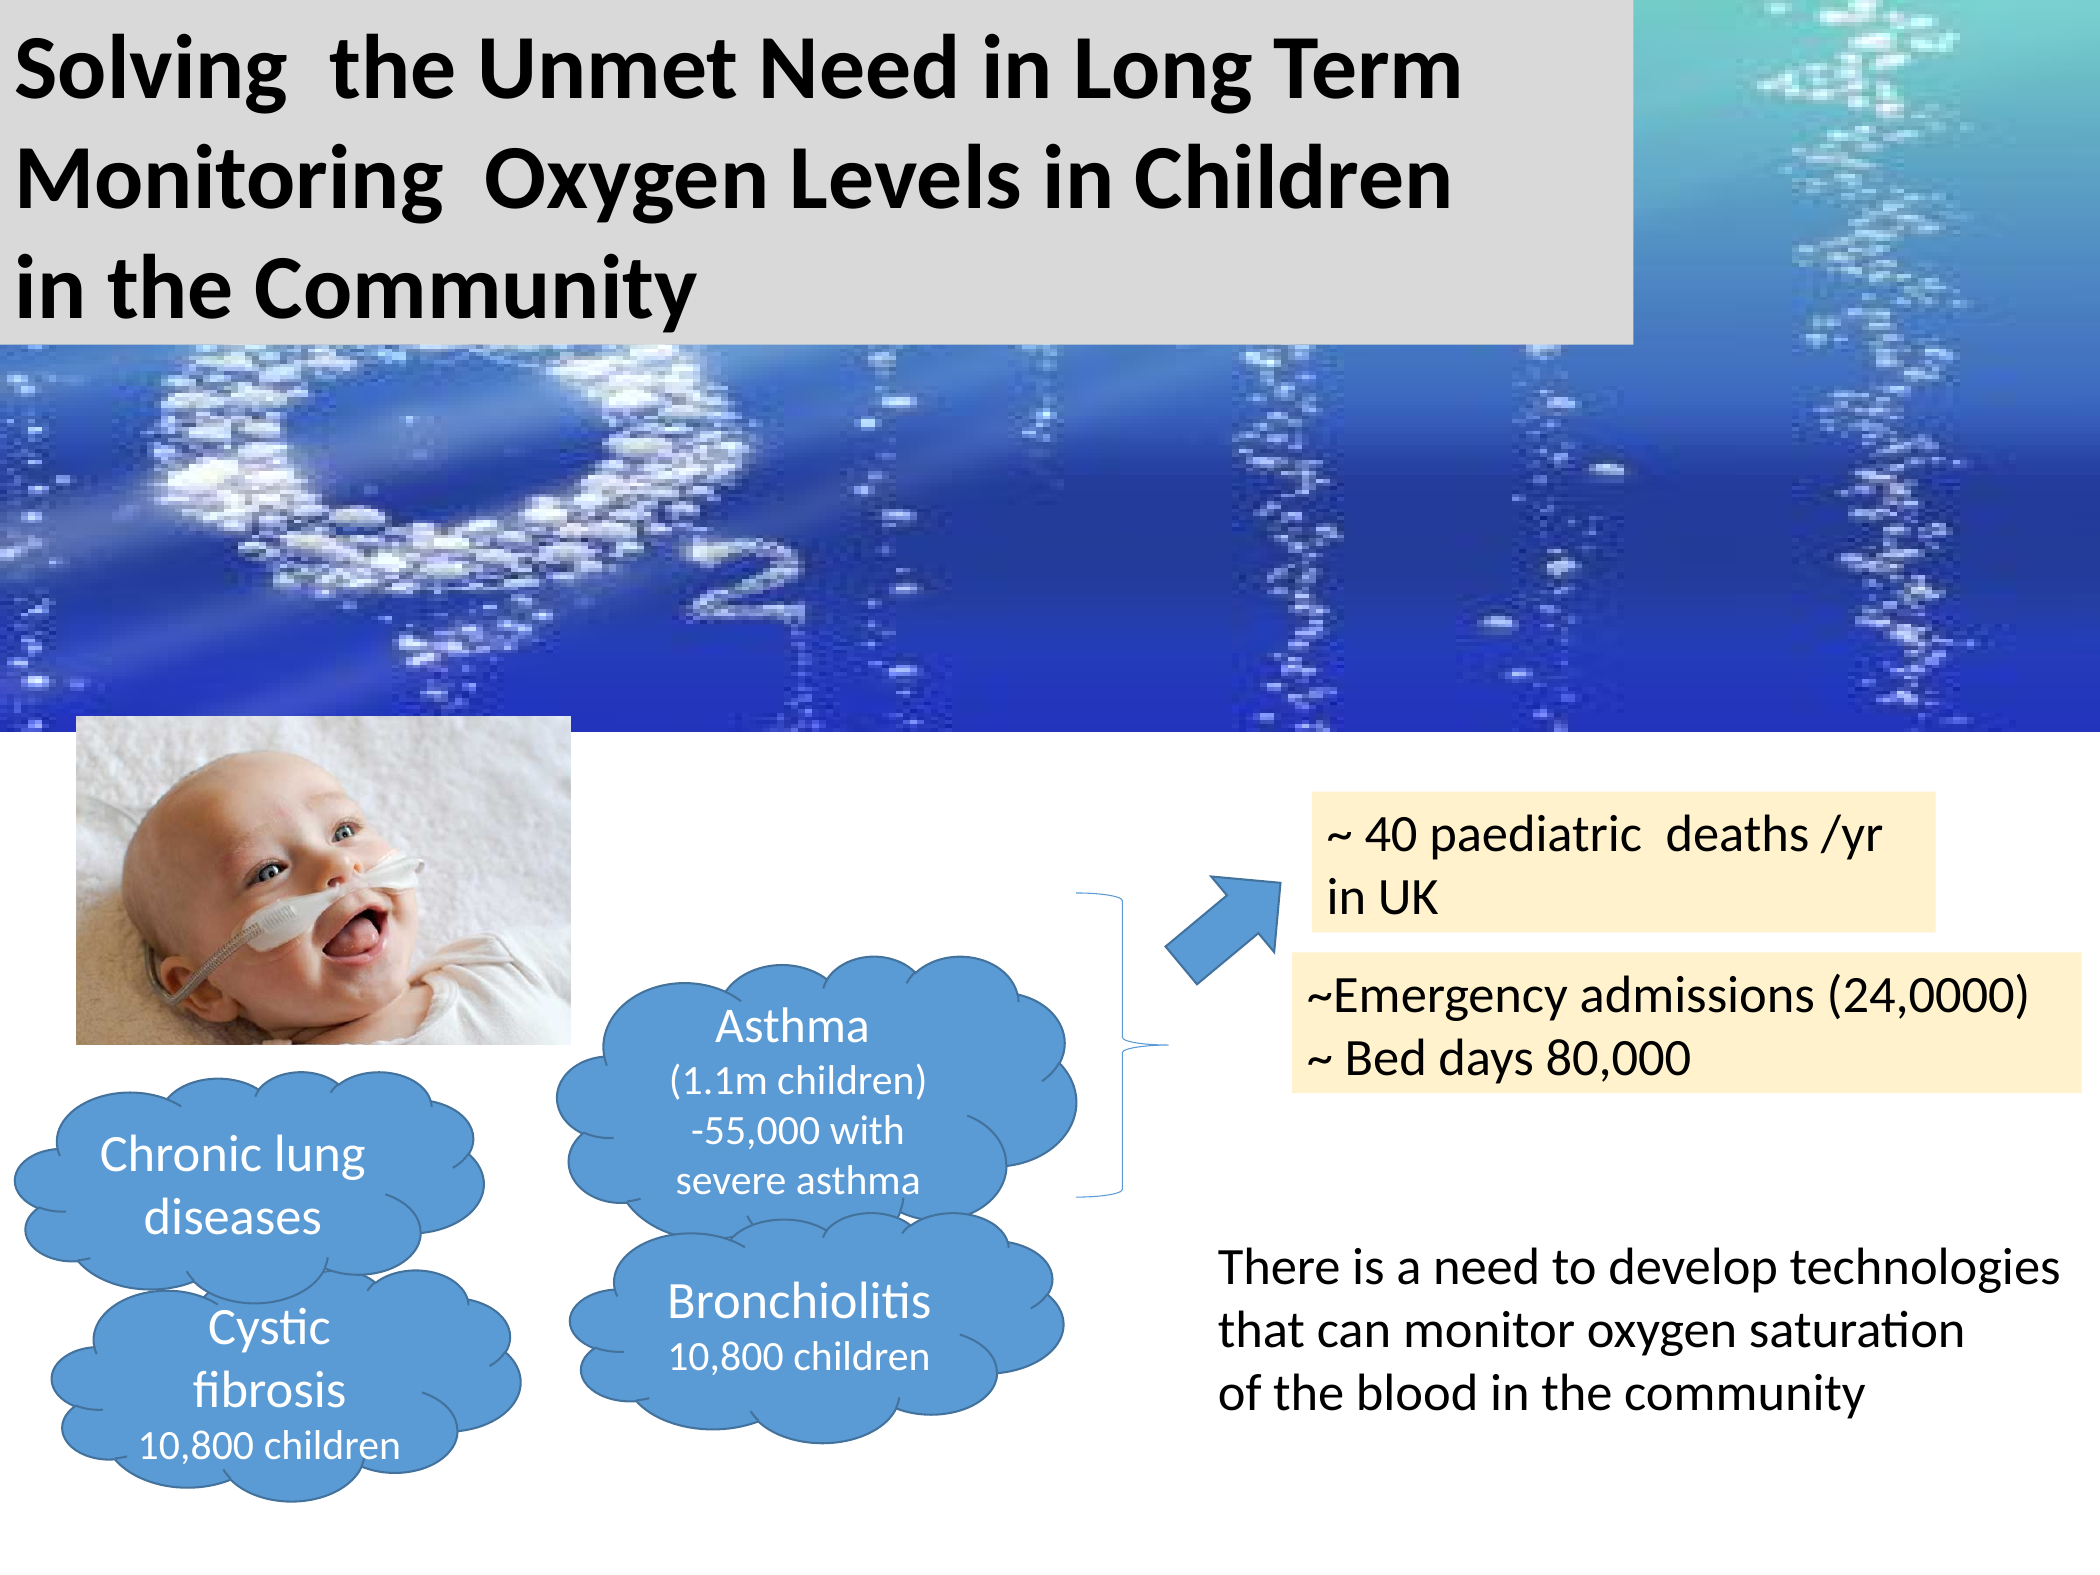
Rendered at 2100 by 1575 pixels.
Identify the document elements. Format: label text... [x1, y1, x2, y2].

text_box Chronic lung diseases [14, 1072, 484, 1304]
text_box Asthma (1.1m children) -55,000 with severe asthma [556, 956, 1077, 1238]
picture [0, 0, 2100, 1046]
text_box [1165, 876, 1281, 985]
text_box ~Emergency admissions (24,0000) ~ Bed days 80,000 [1292, 952, 2082, 1094]
text_box There is a need to develop technologies that can monitor oxygen saturation of the blood in the community [1203, 1224, 2077, 1429]
text_box Bronchiolitis 10,800 children [569, 1213, 1064, 1444]
text_box Cystic fibrosis 10,800 children [51, 1270, 521, 1502]
text_box ~ 40 paediatric deaths /yr in UK [1311, 791, 1936, 933]
text_box Solving the Unmet Need in Long Term Monitoring Oxygen Levels in Children in the Community [0, 0, 1634, 345]
